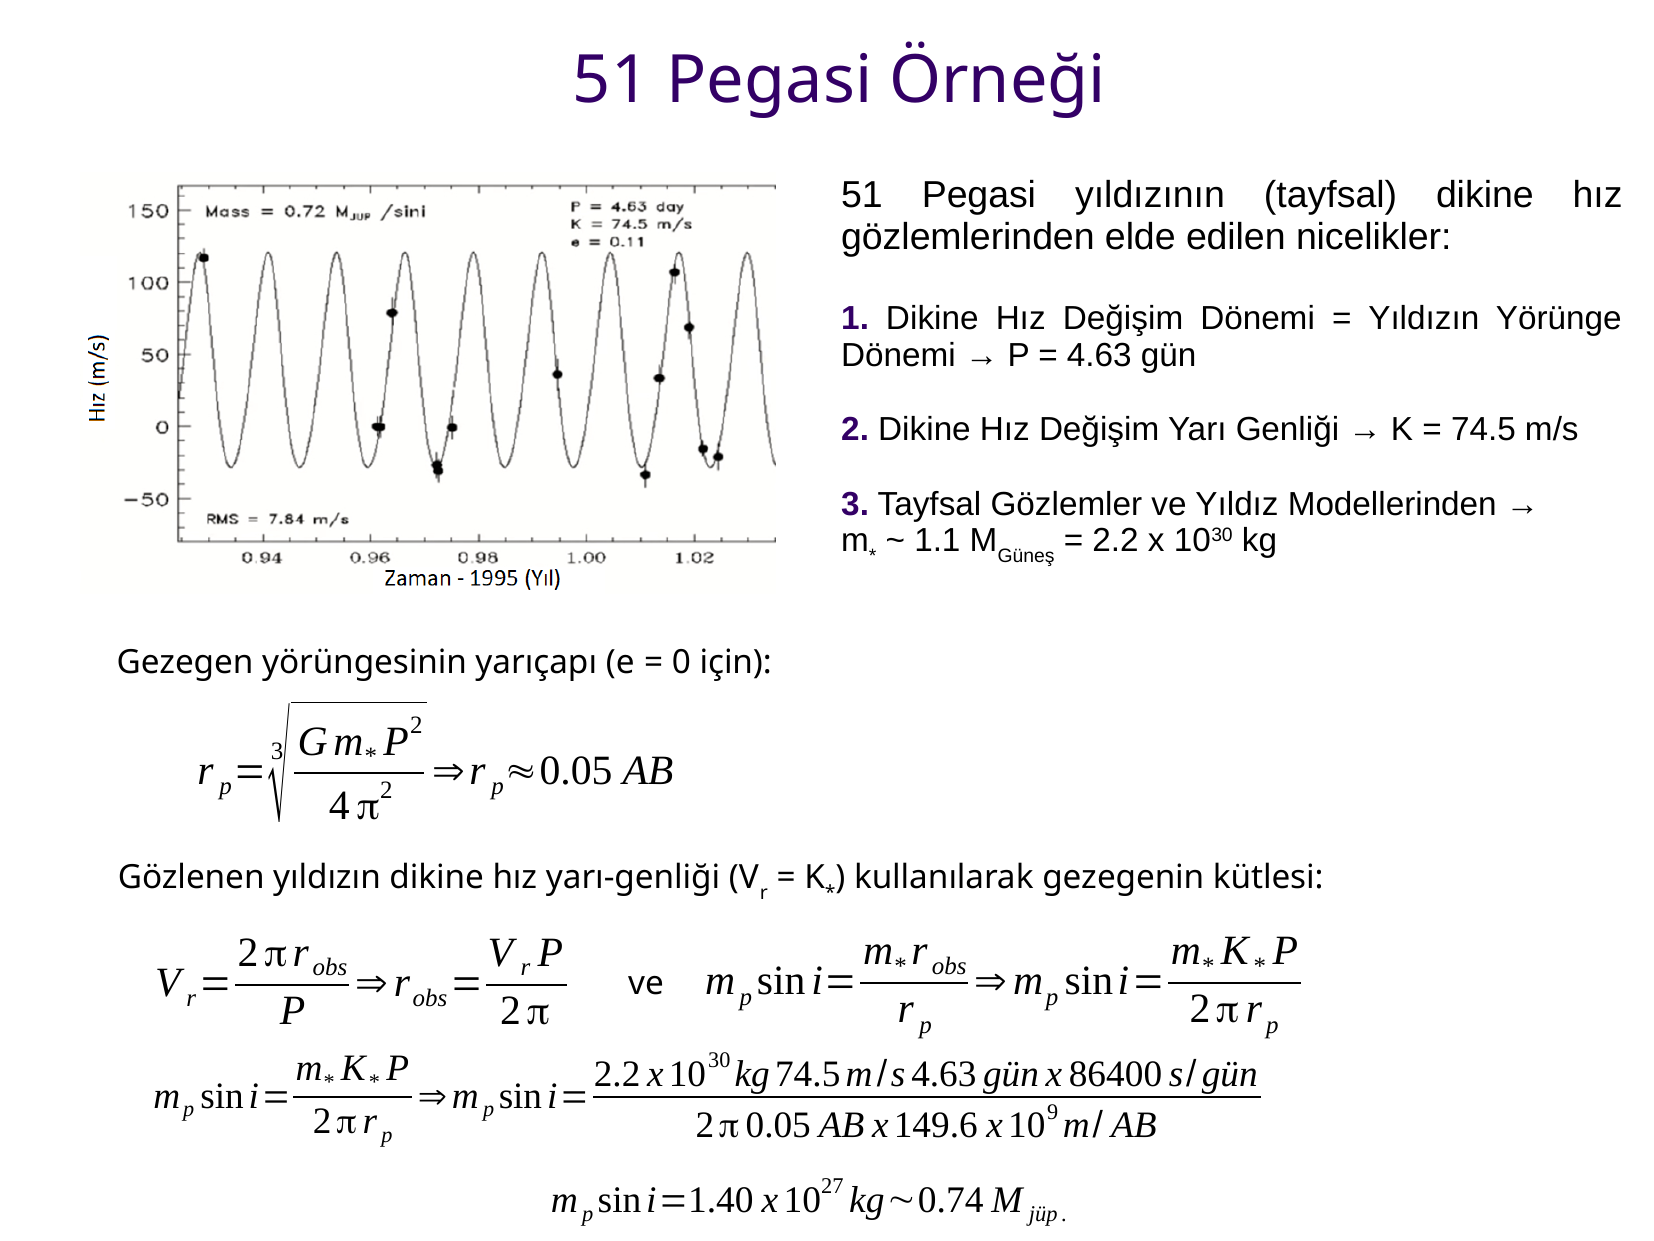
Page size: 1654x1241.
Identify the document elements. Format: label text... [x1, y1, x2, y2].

picture [80, 172, 788, 594]
text_box 51 Pegasi Örneği [360, 24, 1321, 121]
text_box ve [613, 951, 698, 1008]
text_box Gezegen yörüngesinin yarıçapı (e = 0 için): [101, 630, 881, 690]
chart [544, 1173, 1074, 1226]
text_box 51 Pegasi yıldızının (tayfsal) dikine hız gözlemlerinden elde edilen nicelikler: 1. Dikine Hız Değişim Dönemi = Yıldızın Yörünge Dönemi → P = 4.63 gün 2. Dikine Hız Değişim Yarı Genliği → K = 74.5 m/s 3. Tayfsal Gözlemler ve Yıldız Modellerinden → m* ~ 1.1 MGüneş = 2.2 x 1030 kg [826, 166, 1638, 612]
chart [191, 700, 682, 829]
chart [147, 1047, 1269, 1147]
chart [698, 927, 1310, 1039]
text_box Gözlenen yıldızın dikine hız yarı-genliği (Vr = K*) kullanılarak gezegenin kütlesi: [103, 845, 1530, 918]
chart [148, 928, 575, 1034]
